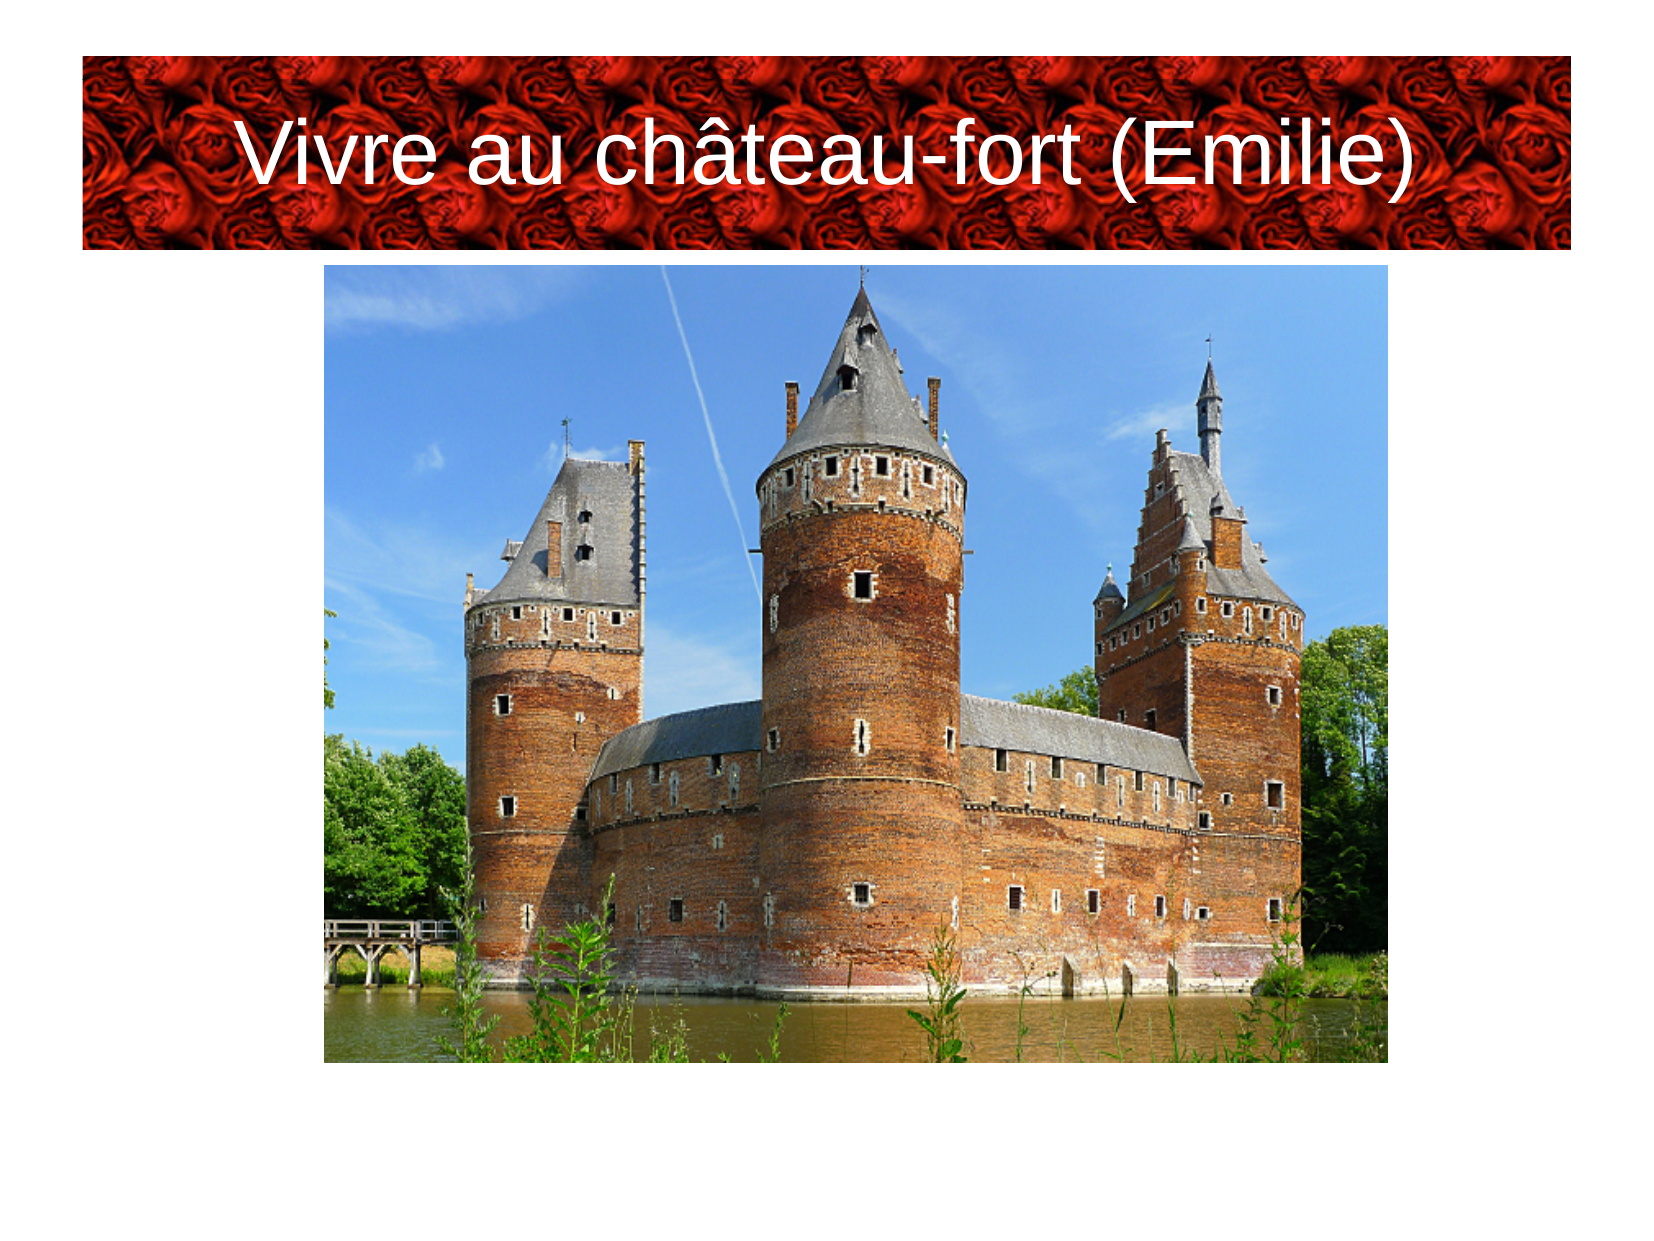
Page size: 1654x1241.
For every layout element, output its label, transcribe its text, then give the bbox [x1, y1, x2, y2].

title Vivre au château-fort (Emilie) [82, 56, 1571, 250]
picture [324, 265, 1388, 1063]
